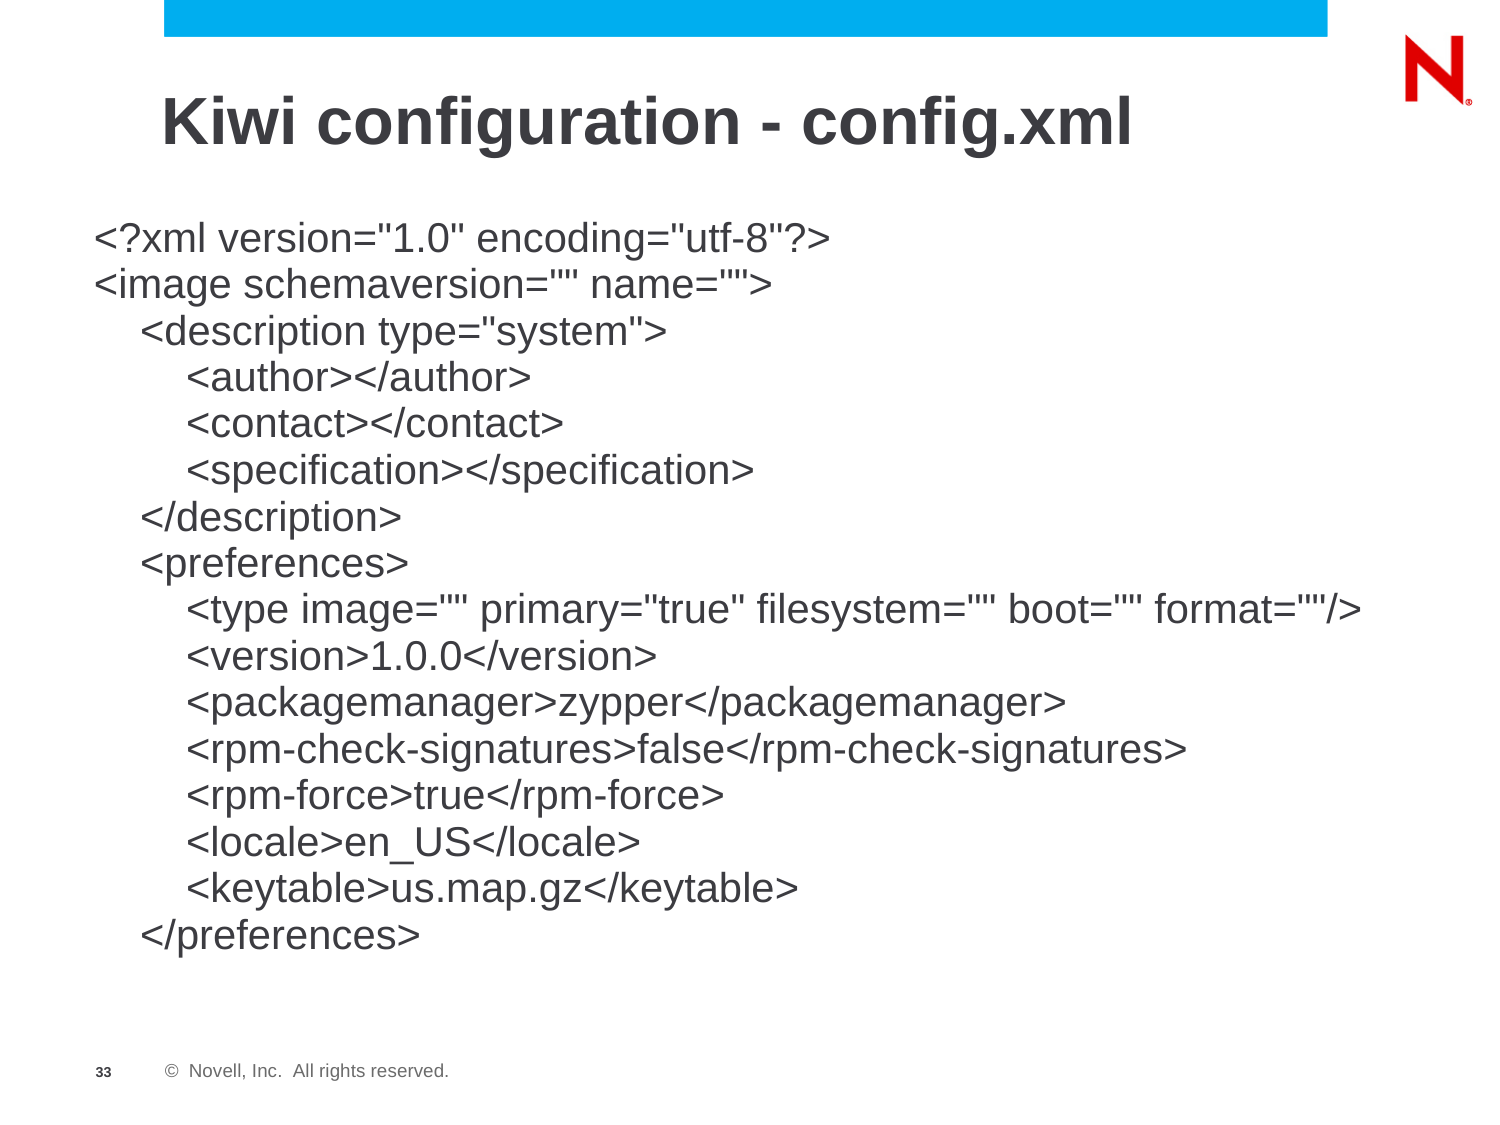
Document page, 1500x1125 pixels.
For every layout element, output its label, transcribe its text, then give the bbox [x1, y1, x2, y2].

text_box <?xml version="1.0" encoding="utf-8"?> <image schemaversion="" name=""> <description type="system"> <author></author> <contact></contact> <specification></specification> </description> <preferences> <type image="" primary="true" filesystem="" boot="" format=""/> <version>1.0.0</version> <packagemanager>zypper</packagemanager> <rpm-check-signatures>false</rpm-check-signatures> <rpm-force>true</rpm-force> <locale>en_US</locale> <keytable>us.map.gz</keytable> </preferences> [94, 214, 1406, 985]
picture [1403, 32, 1473, 107]
title Kiwi configuration - config.xml [161, 41, 1383, 205]
